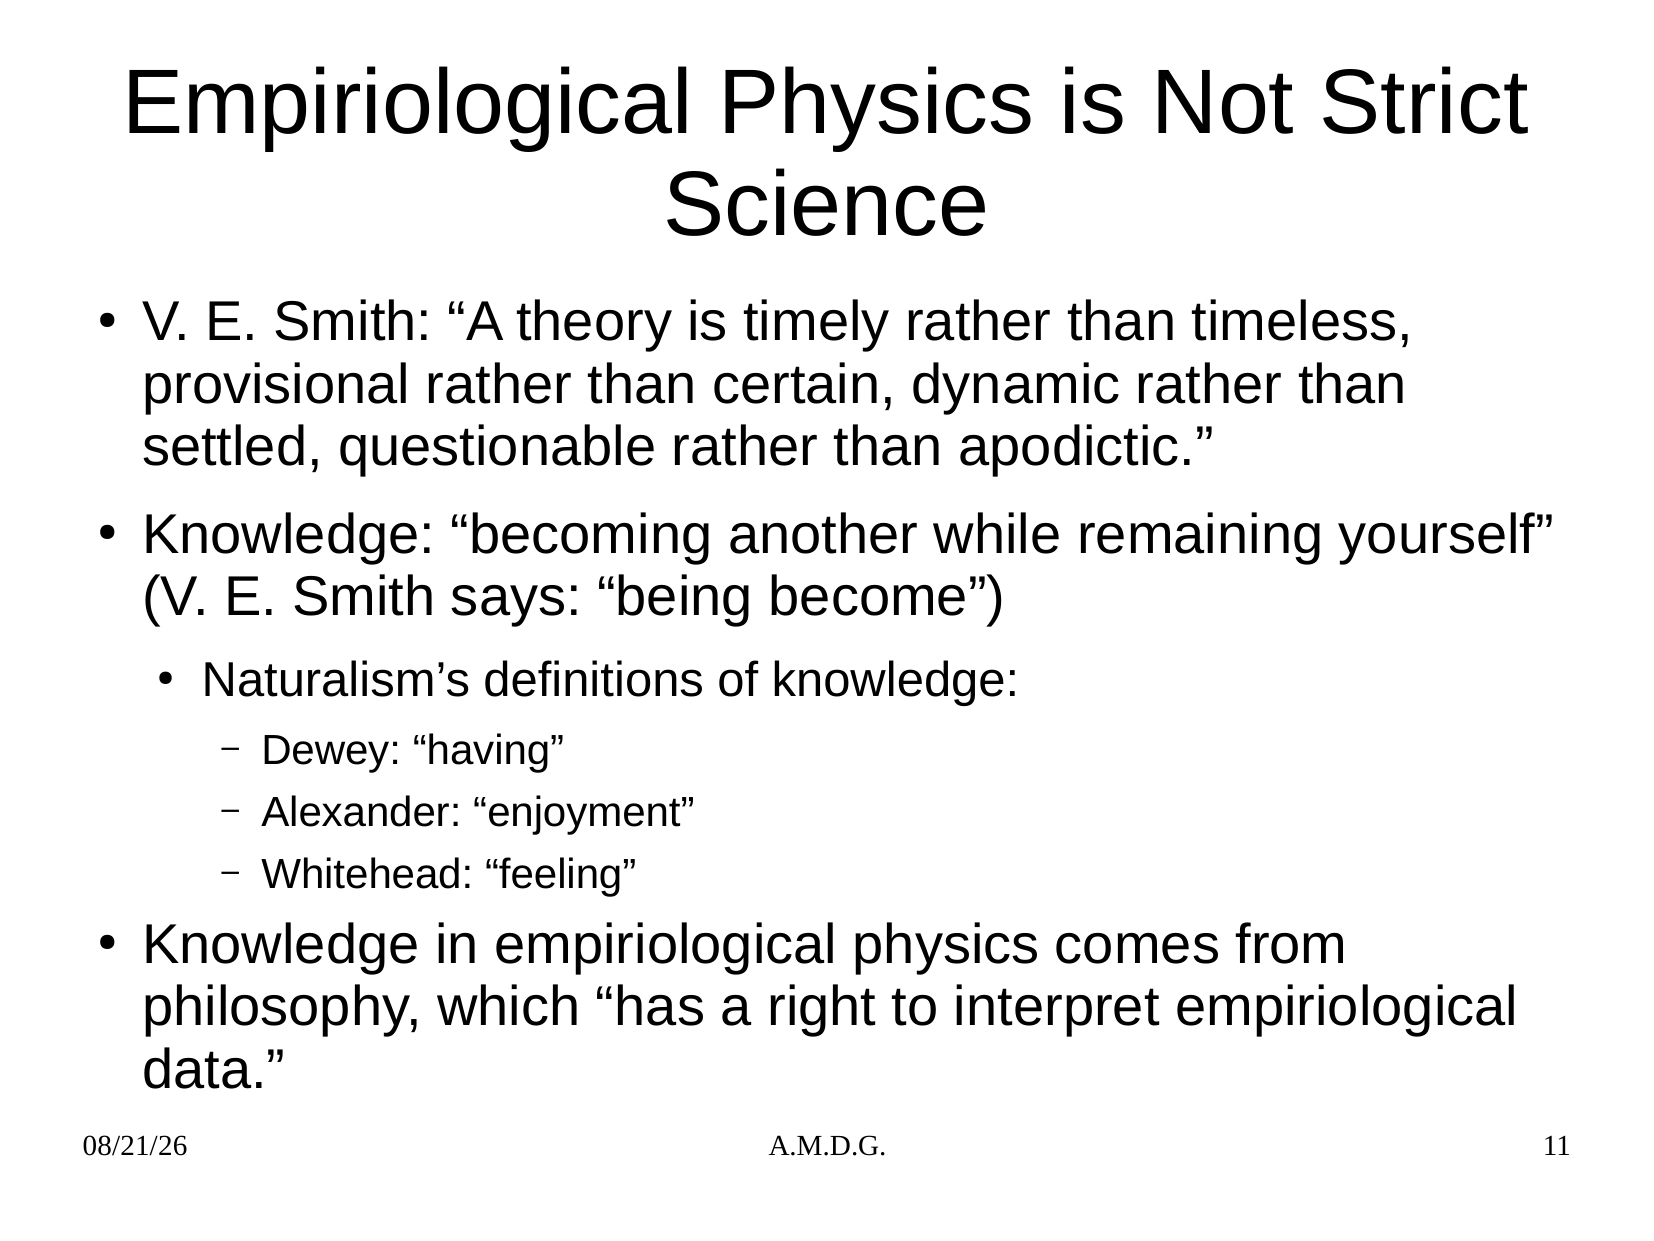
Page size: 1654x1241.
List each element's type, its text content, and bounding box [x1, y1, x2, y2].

title Empiriological Physics is Not Strict Science [82, 49, 1571, 257]
list V. E. Smith: “A theory is timely rather than timeless, provisional rather than certain, dynamic rather than settled, questionable rather than apodictic.” Knowledge: “becoming another while remaining yourself” (V. E. Smith says: “being become”) Naturalism’s definitions of knowledge: Dewey: “having” Alexander: “enjoyment” Whitehead: “feeling” Knowledge in empiriological physics comes from philosophy, which “has a right to interpret empiriological data.” [82, 290, 1571, 1109]
